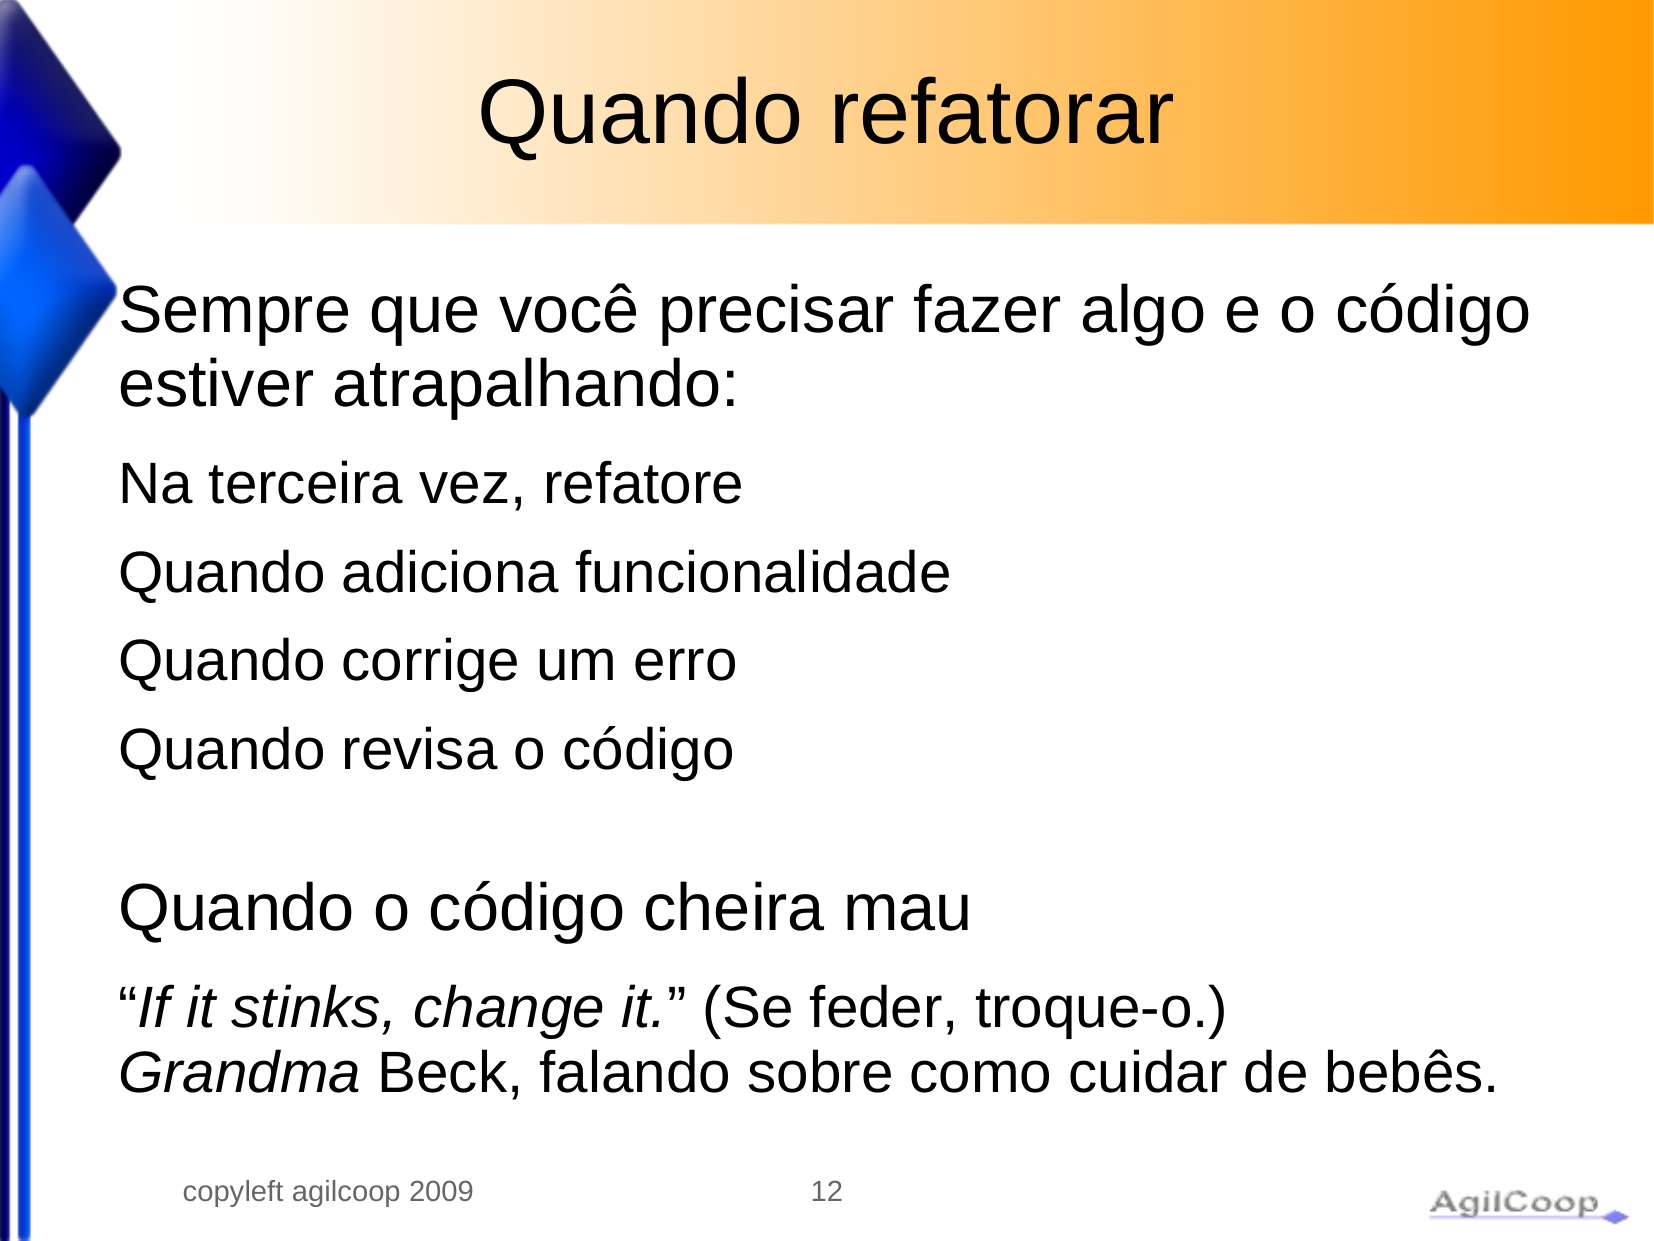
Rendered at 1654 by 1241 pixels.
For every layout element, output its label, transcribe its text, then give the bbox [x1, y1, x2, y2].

list Sempre que você precisar fazer algo e o código estiver atrapalhando: Na terceira vez, refatore Quando adiciona funcionalidade Quando corrige um erro Quando revisa o código Quando o código cheira mau “If it stinks, change it.” (Se feder, troque-o.) Grandma Beck, falando sobre como cuidar de bebês. [118, 271, 1607, 1108]
picture [0, 0, 1654, 1241]
title Quando refatorar [82, 8, 1571, 216]
